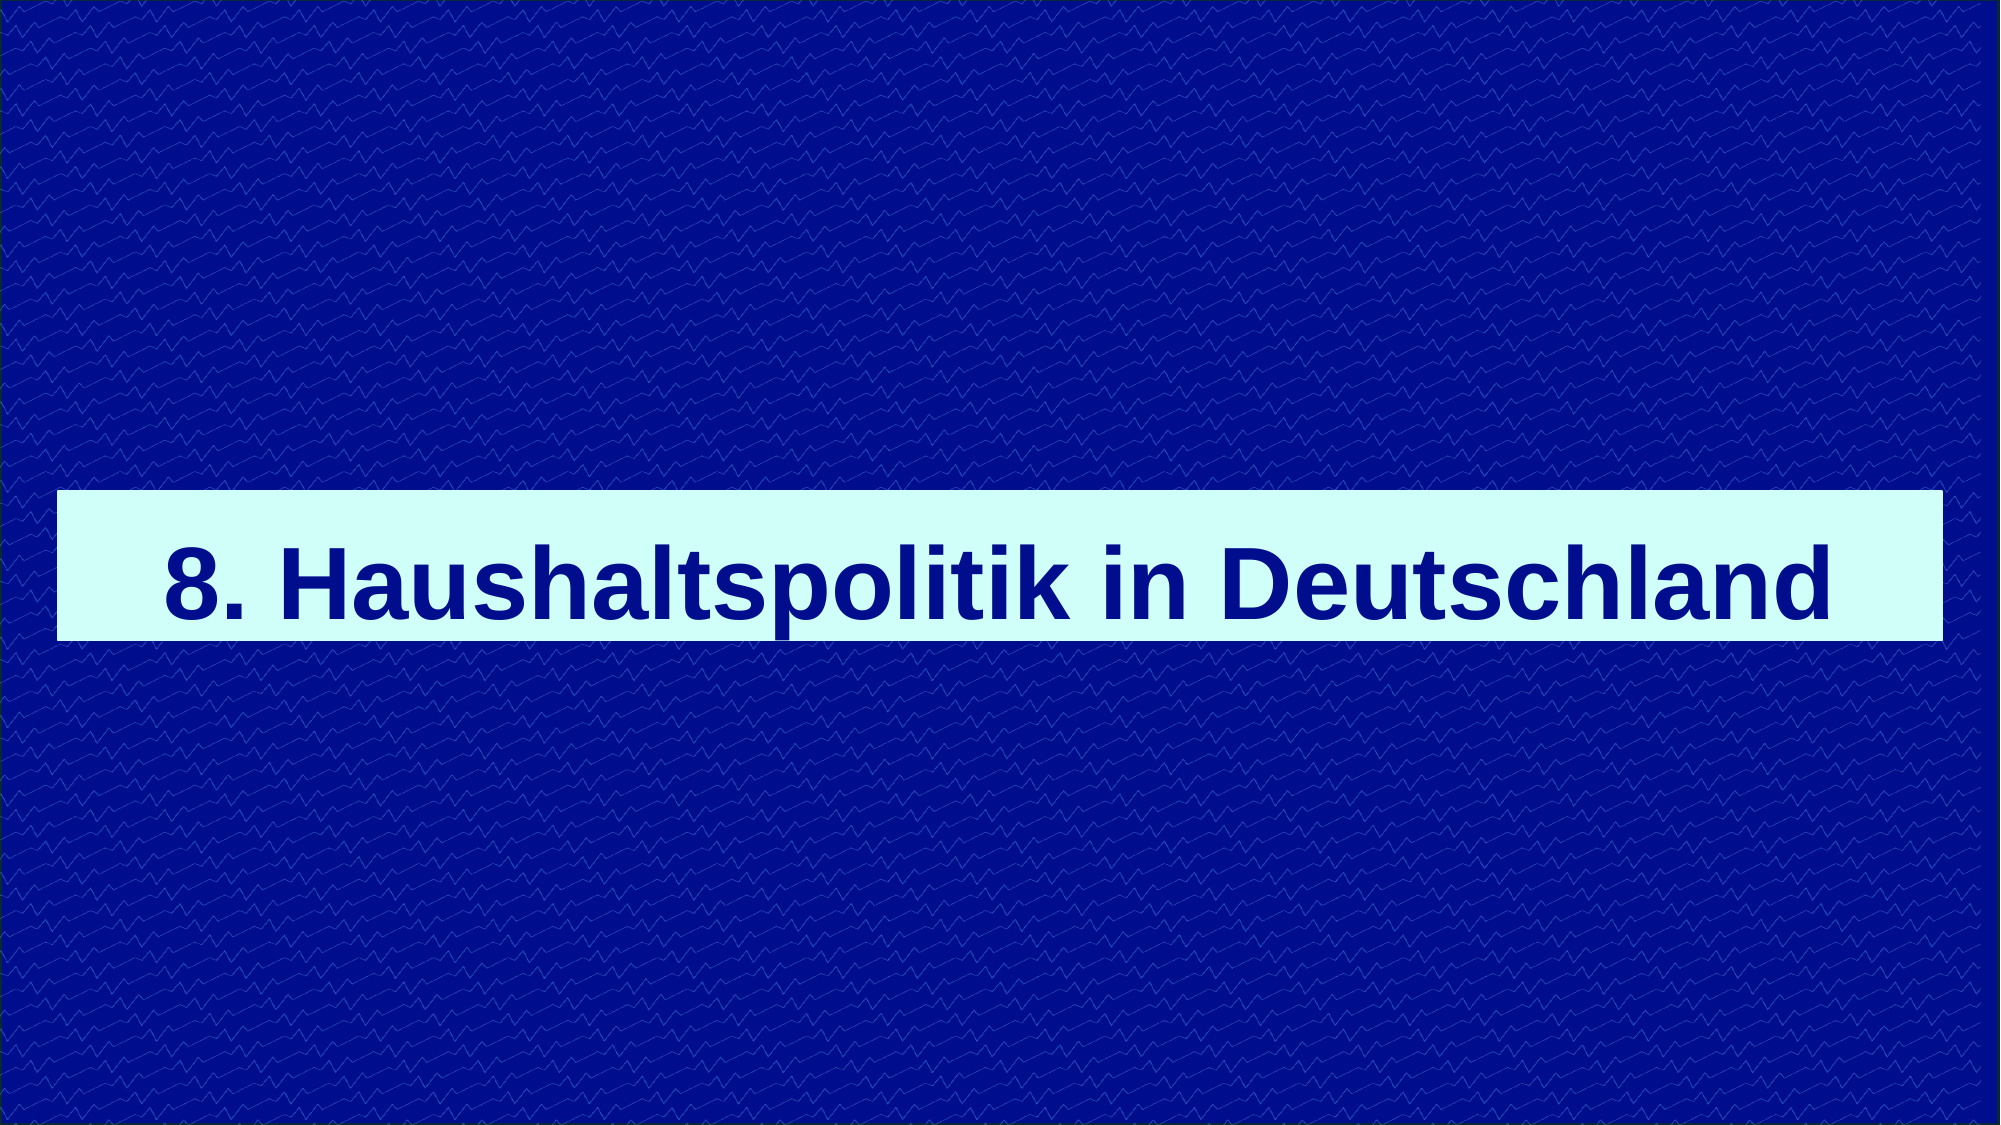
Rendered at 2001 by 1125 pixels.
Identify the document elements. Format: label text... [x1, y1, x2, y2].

text_box 8. Haushaltspolitik in Deutschland [58, 491, 1942, 641]
text_box [0, 0, 1999, 1125]
